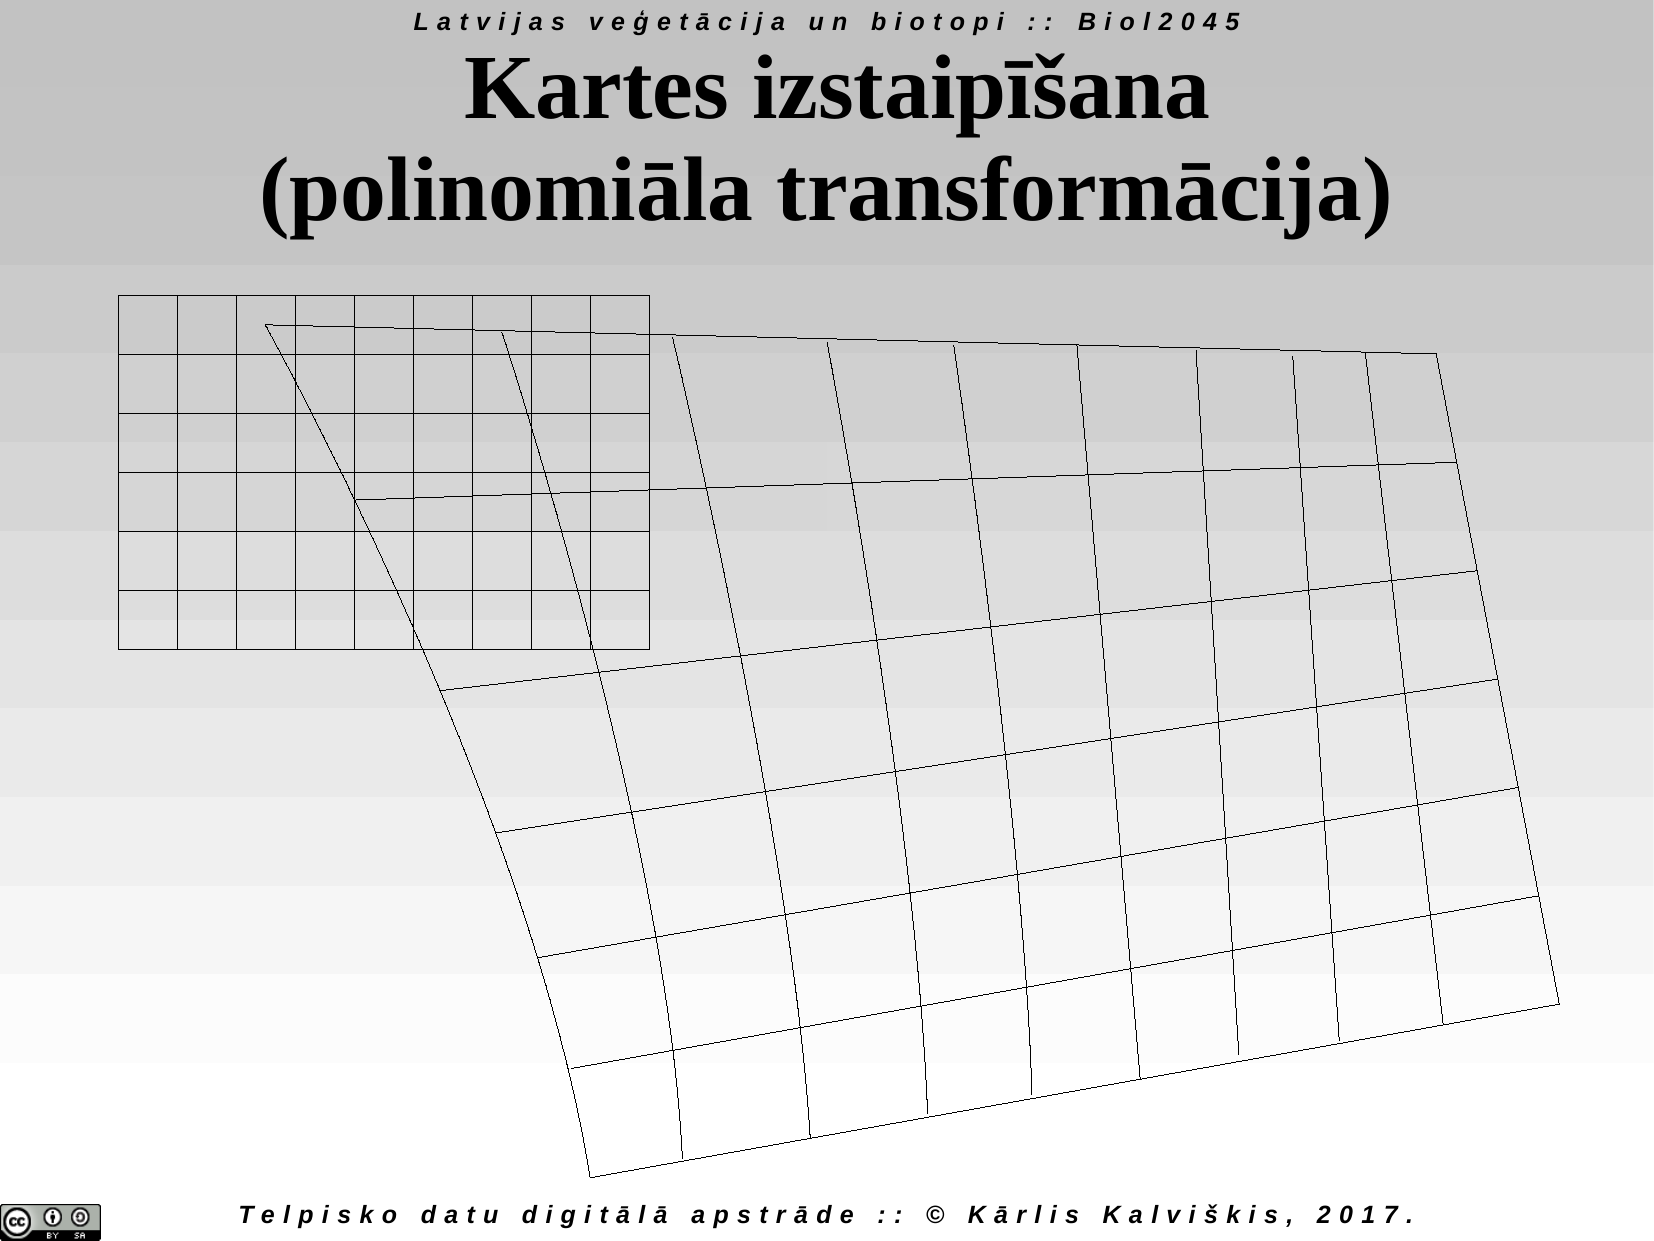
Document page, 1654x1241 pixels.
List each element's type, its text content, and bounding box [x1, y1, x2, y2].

picture [0, 0, 1654, 1241]
title Kartes izstaipīšana (polinomiāla transformācija) [29, 37, 1625, 241]
